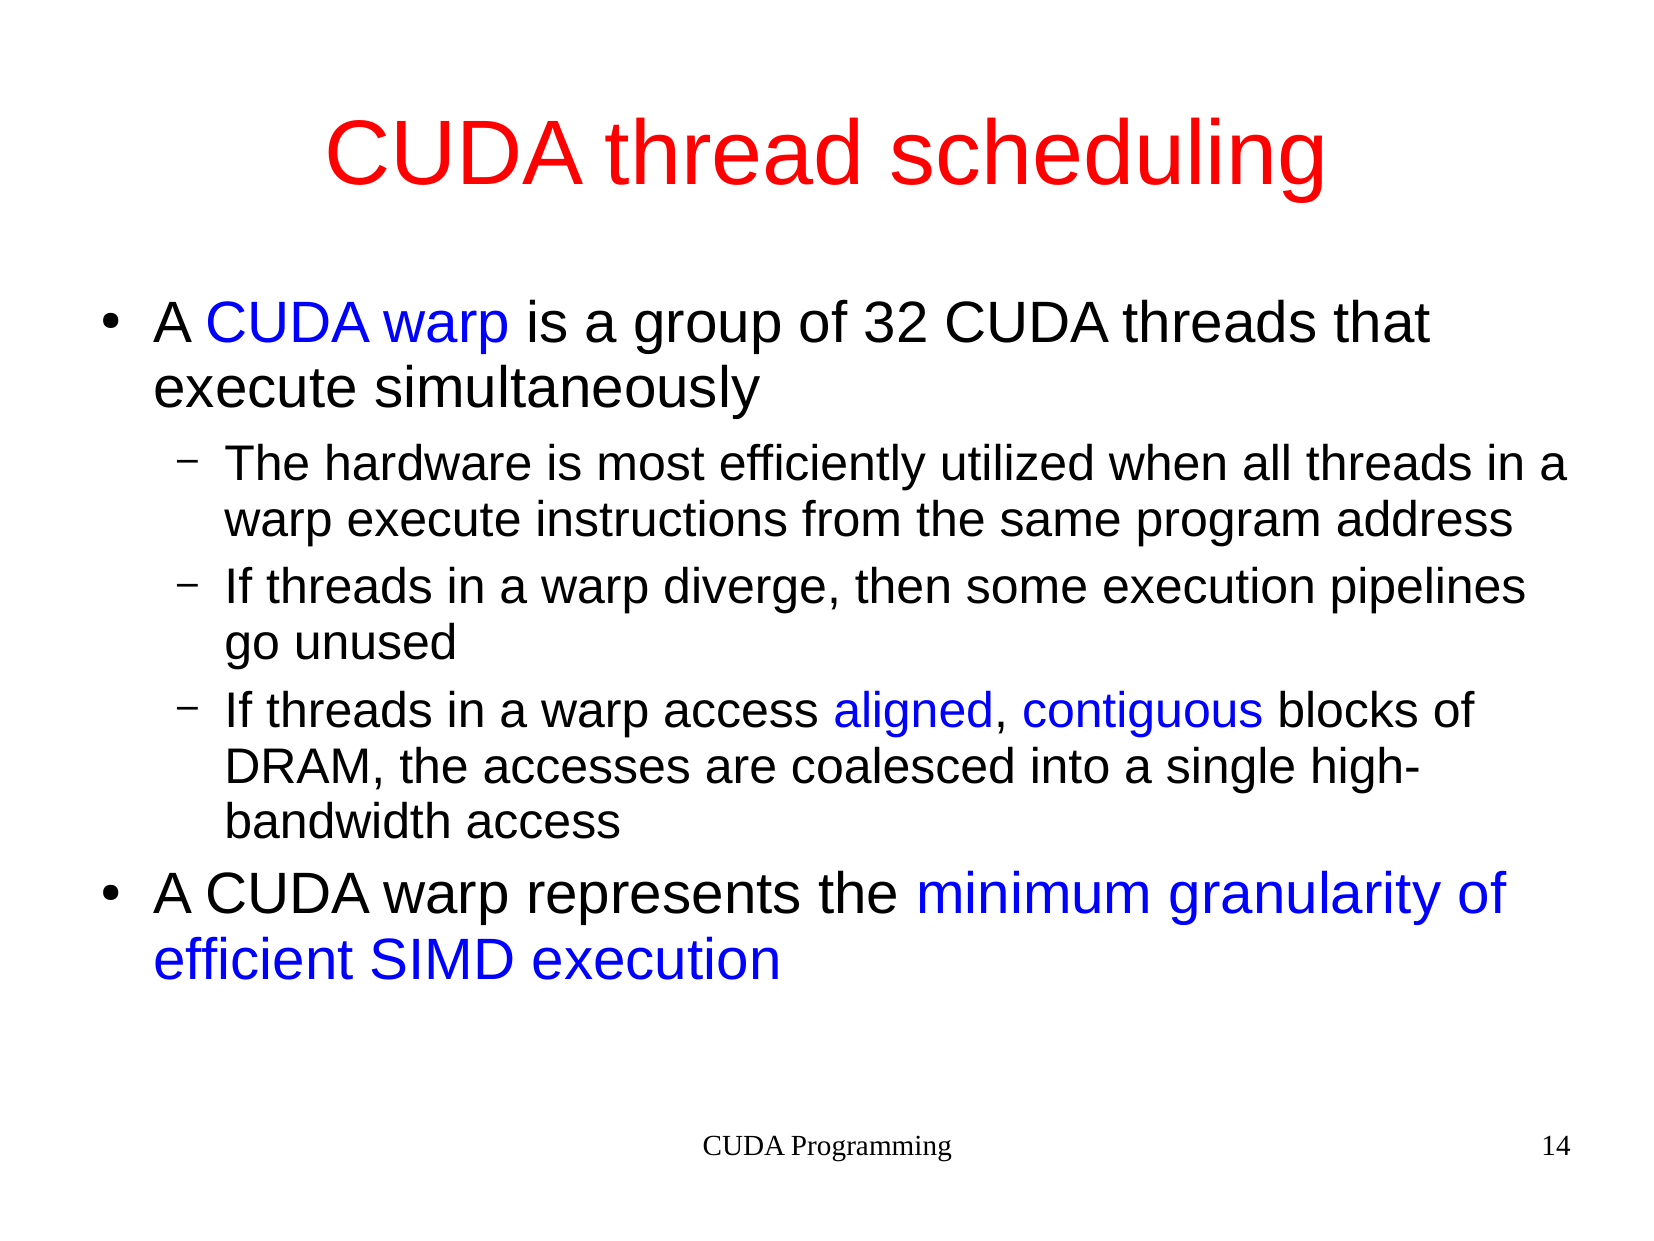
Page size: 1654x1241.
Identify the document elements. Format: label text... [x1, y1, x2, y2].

list A CUDA warp is a group of 32 CUDA threads that execute simultaneously The hardware is most efficiently utilized when all threads in a warp execute instructions from the same program address If threads in a warp diverge, then some execution pipelines go unused If threads in a warp access aligned, contiguous blocks of DRAM, the accesses are coalesced into a single high-bandwidth access A CUDA warp represents the minimum granularity of efficient SIMD execution [82, 290, 1571, 1109]
title CUDA thread scheduling [82, 49, 1571, 257]
